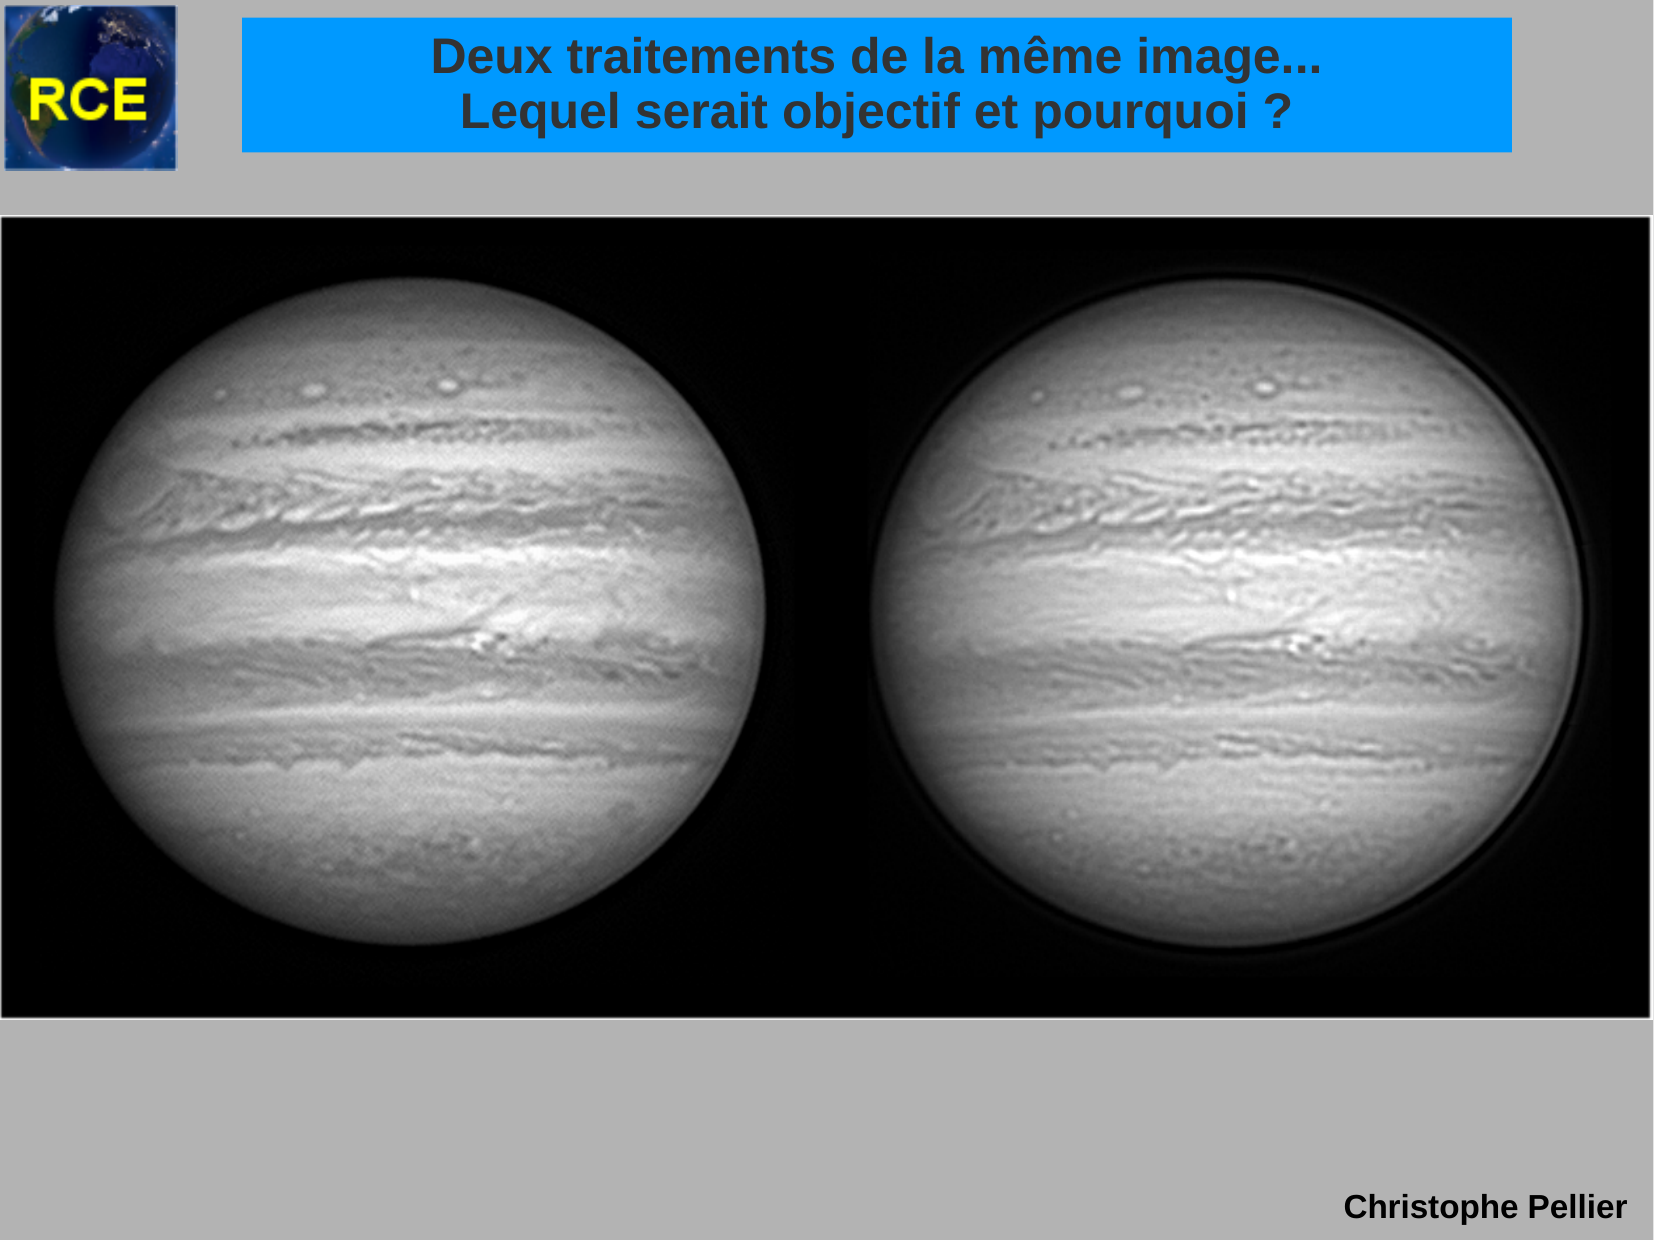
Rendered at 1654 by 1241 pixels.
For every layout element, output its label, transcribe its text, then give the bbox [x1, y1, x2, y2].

text_box Christophe Pellier [1328, 1181, 1654, 1241]
text_box Deux traitements de la même image... Lequel serait objectif et pourquoi ? [242, 17, 1512, 153]
picture [4, 5, 178, 171]
picture [0, 215, 1653, 1020]
